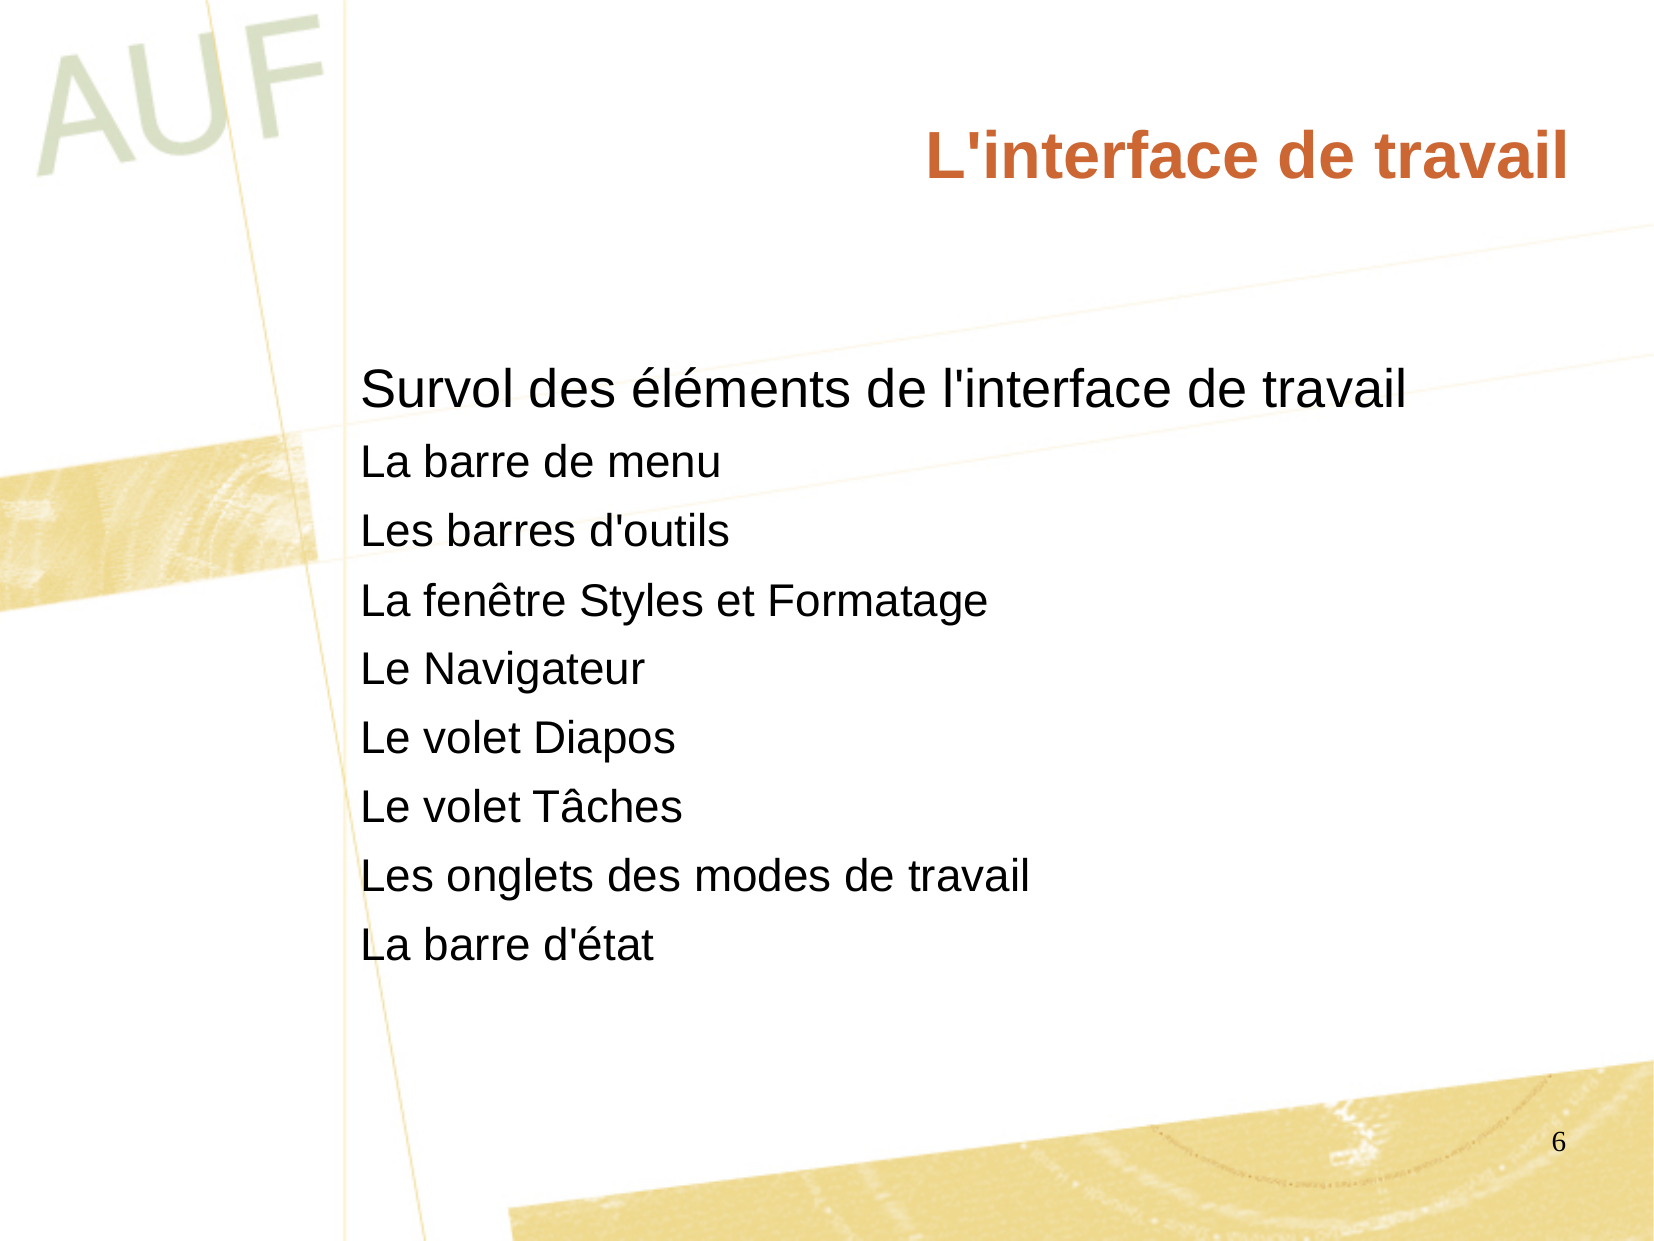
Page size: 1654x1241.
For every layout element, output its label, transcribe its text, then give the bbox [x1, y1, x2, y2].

subtitle Survol des éléments de l'interface de travail La barre de menu Les barres d'outils La fenêtre Styles et Formatage Le Navigateur Le volet Diapos Le volet Tâches Les onglets des modes de travail La barre d'état [324, 295, 1571, 1034]
title L'interface de travail [324, 59, 1571, 252]
picture [0, 0, 1654, 1241]
